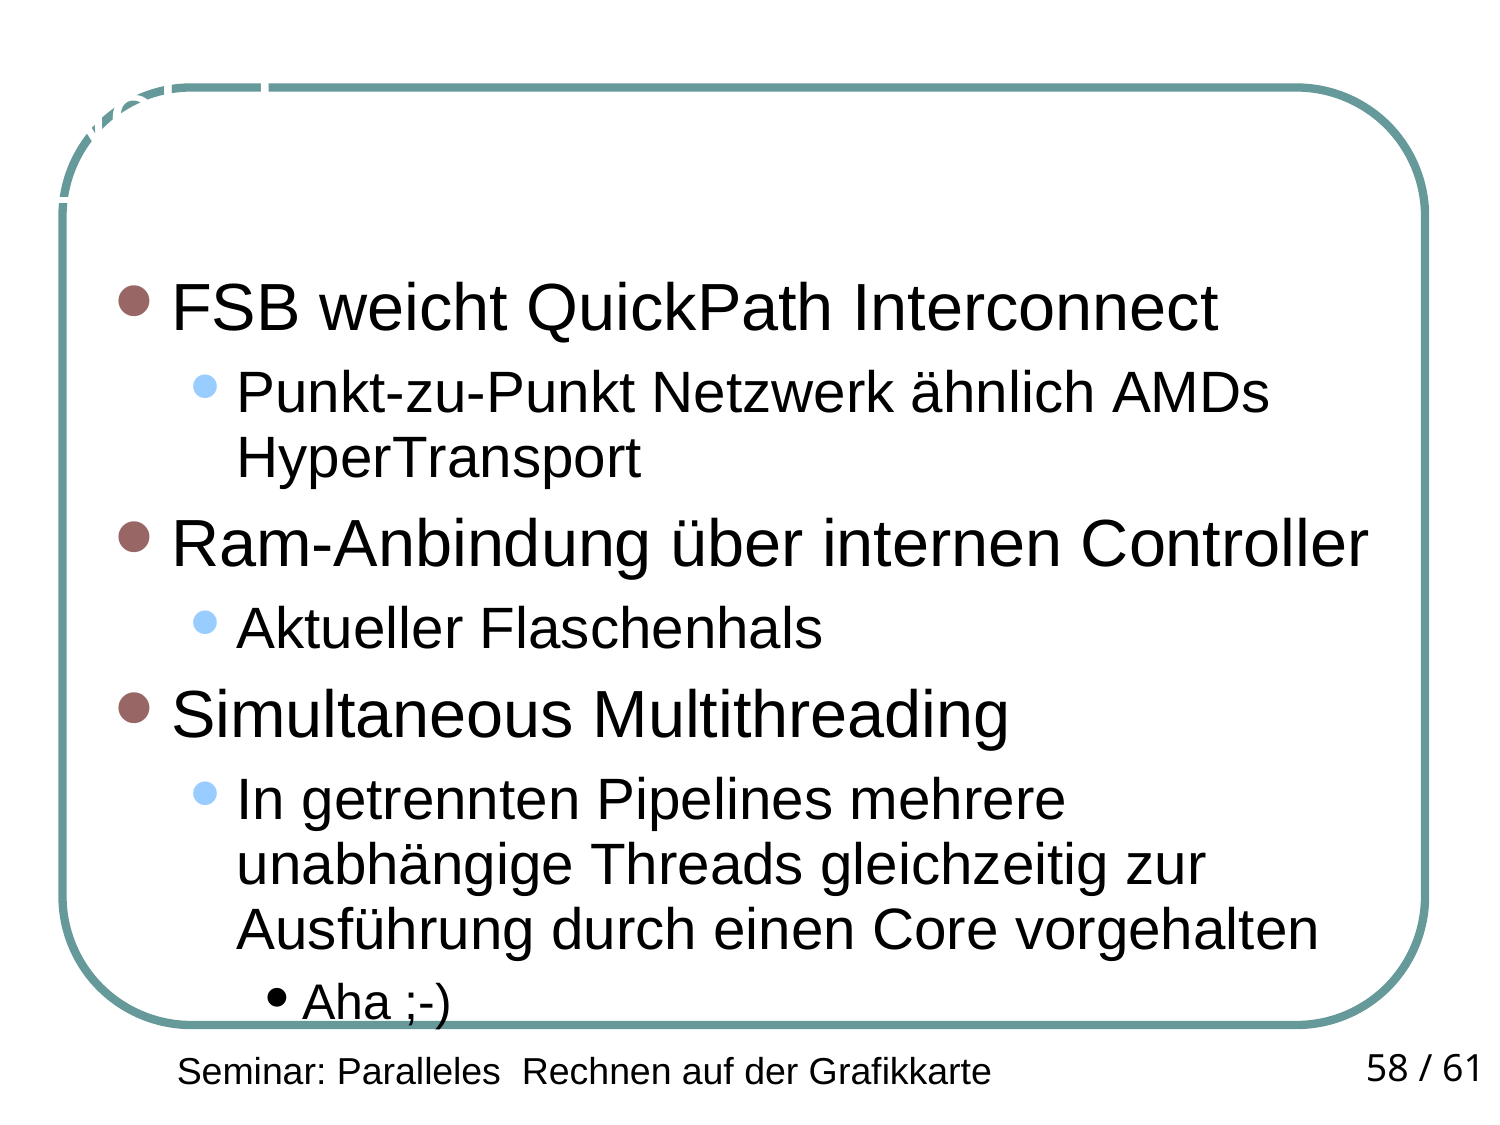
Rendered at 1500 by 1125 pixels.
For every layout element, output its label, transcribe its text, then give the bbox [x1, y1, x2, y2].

title Nehalem [31, 0, 1347, 226]
list FSB weicht QuickPath Interconnect Punkt-zu-Punkt Netzwerk ähnlich AMDs HyperTransport Ram-Anbindung über internen Controller Aktueller Flaschenhals Simultaneous Multithreading In getrennten Pipelines mehrere unabhängige Threads gleichzeitig zur Ausführung durch einen Core vorgehalten Aha ;-) [99, 262, 1401, 1114]
